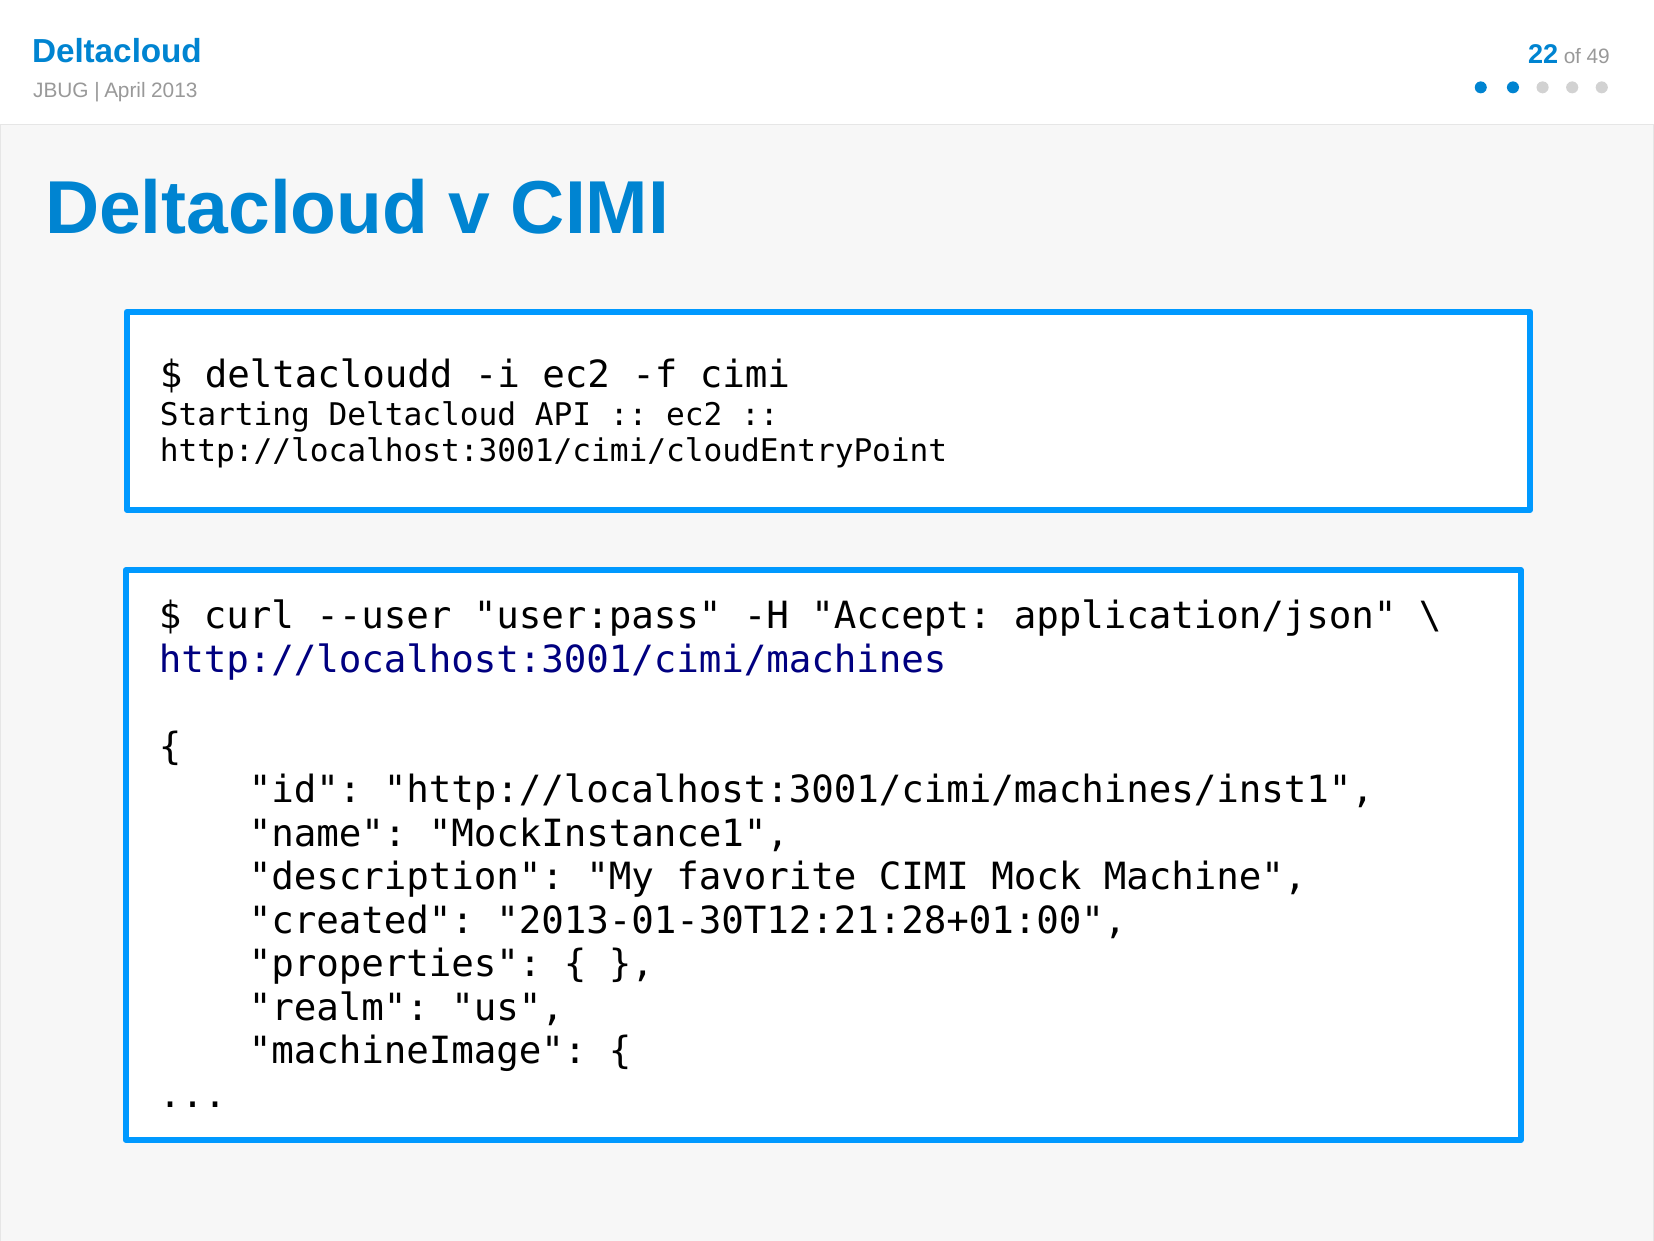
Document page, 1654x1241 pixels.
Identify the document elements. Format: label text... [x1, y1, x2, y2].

title <number> of 49 [1489, 31, 1610, 78]
title JBUG | April 2013 [33, 75, 1090, 106]
text_box [0, 124, 1654, 1241]
text_box $ deltacloudd -i ec2 -f cimi Starting Deltacloud API :: ec2 :: http://localhost:3001/cimi/cloudEntryPoint [126, 311, 1530, 511]
text_box [1536, 81, 1549, 94]
text_box [1506, 81, 1520, 94]
text_box [1474, 81, 1487, 94]
text_box [1566, 81, 1579, 94]
title Deltacloud v CIMI [45, 165, 1624, 250]
text_box [1595, 81, 1608, 94]
text_box $ curl --user "user:pass" -H "Accept: application/json" \ http://localhost:3001/cimi/machines { "id": "http://localhost:3001/cimi/machines/inst1", "name": "MockInstance1", "description": "My favorite CIMI Mock Machine", "created": "2013-01-30T12:21:28+01:00", "properties": { }, "realm": "us", "machineImage": { ... [125, 570, 1521, 1141]
title Deltacloud [32, 32, 222, 70]
